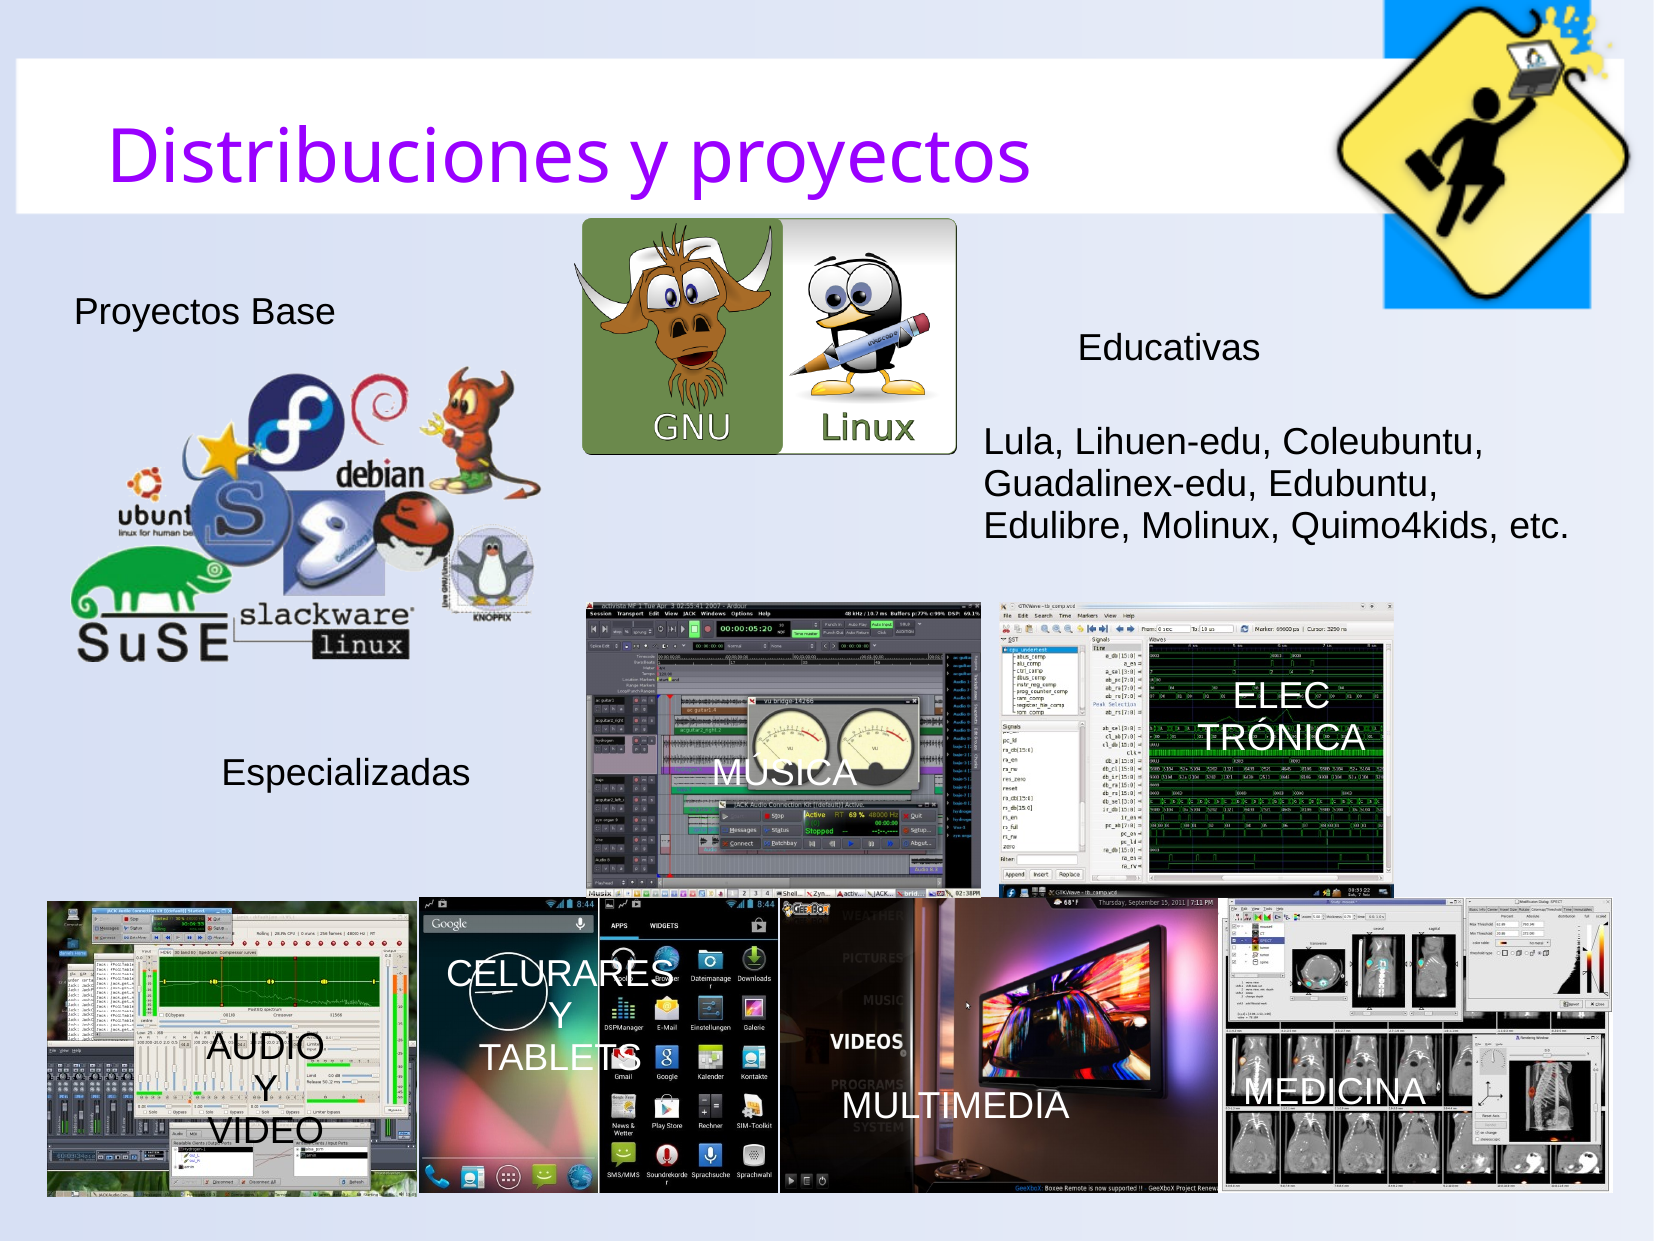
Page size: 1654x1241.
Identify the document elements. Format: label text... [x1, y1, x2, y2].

text_box Especializadas [206, 744, 526, 801]
text_box Lula, Lihuen-edu, Coleubuntu, Guadalinex-edu, Edubuntu, Edulibre, Molinux, Quimo4kids, etc. [968, 413, 1607, 555]
text_box Educativas [1062, 318, 1595, 376]
text_box Proyectos Base [59, 283, 574, 341]
picture [0, 0, 1654, 1241]
title Distribuciones y proyectos [82, 49, 1571, 257]
text_box MEDICINA [1228, 1062, 1524, 1120]
text_box CELURARES Y TABLETS [424, 944, 697, 1086]
text_box ELEC TRÓNICA [1110, 667, 1453, 767]
text_box AUDIO Y VIDEO [177, 1017, 355, 1159]
text_box MULTIMEDIA [826, 1077, 1158, 1134]
text_box MÚSICA [696, 744, 875, 801]
